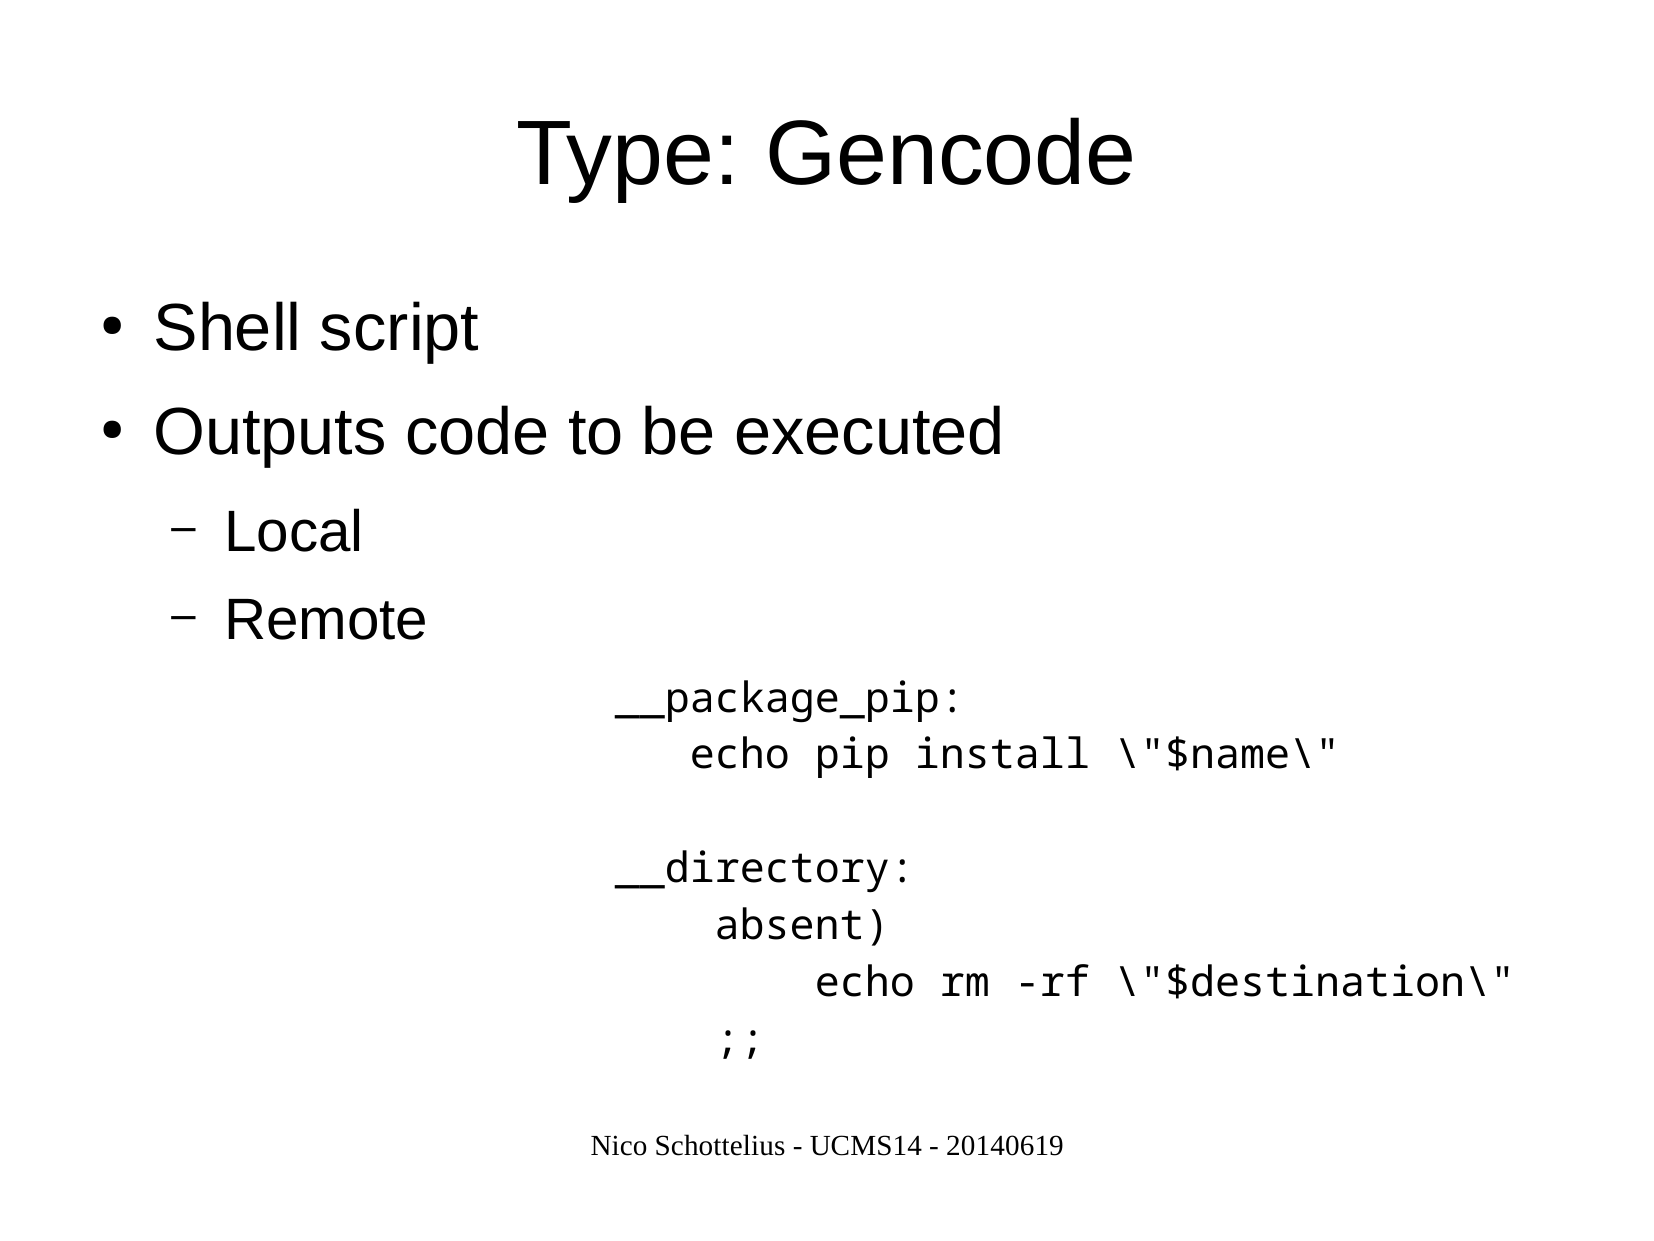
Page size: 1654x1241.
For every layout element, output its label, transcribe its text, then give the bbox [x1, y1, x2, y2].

text_box __package_pip: echo pip install \"$name\" __directory: absent) echo rm -rf \"$destination\" ;; [599, 659, 1620, 1241]
list Shell script Outputs code to be executed Local Remote [82, 290, 1538, 720]
title Type: Gencode [82, 49, 1571, 257]
